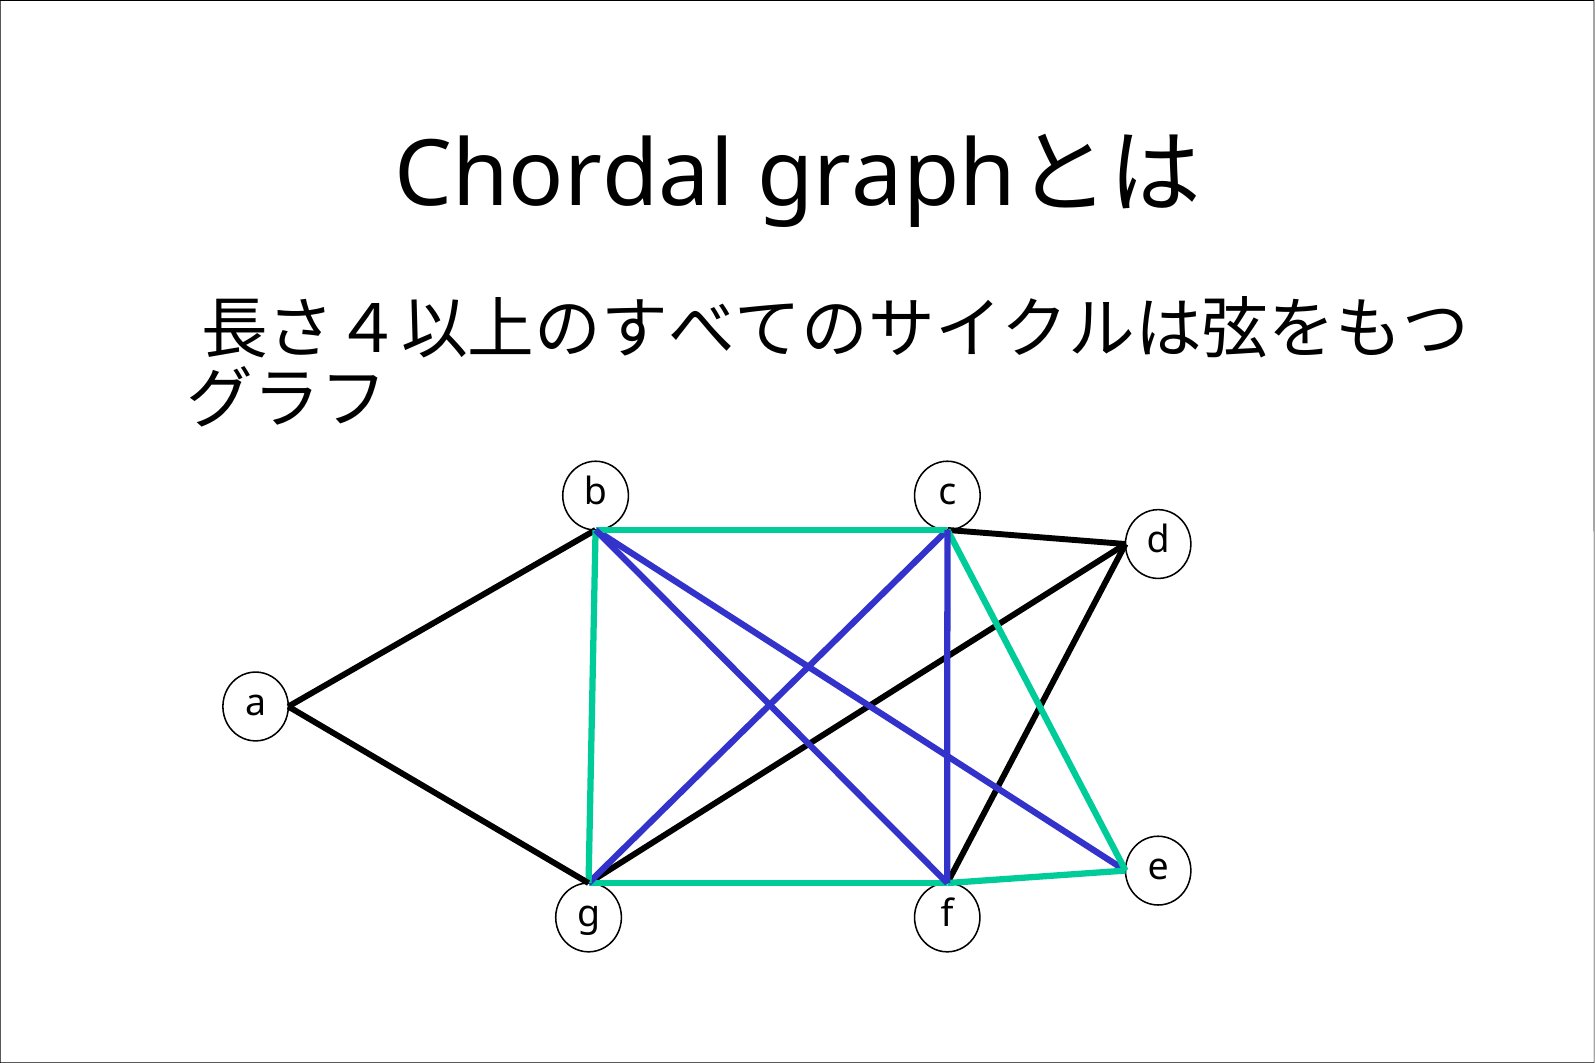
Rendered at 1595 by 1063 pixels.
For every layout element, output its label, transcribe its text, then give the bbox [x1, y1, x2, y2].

text_box b [562, 461, 629, 530]
text_box g [555, 883, 622, 952]
text_box Chordal graphとは [117, 77, 1479, 276]
text_box d [1125, 509, 1191, 579]
text_box e [1125, 836, 1191, 906]
text_box a [222, 672, 289, 741]
text_box 長さ４以上のすべてのサイクルは弦をもつグラフ [117, 295, 1479, 965]
text_box f [914, 886, 980, 952]
text_box c [914, 461, 981, 527]
